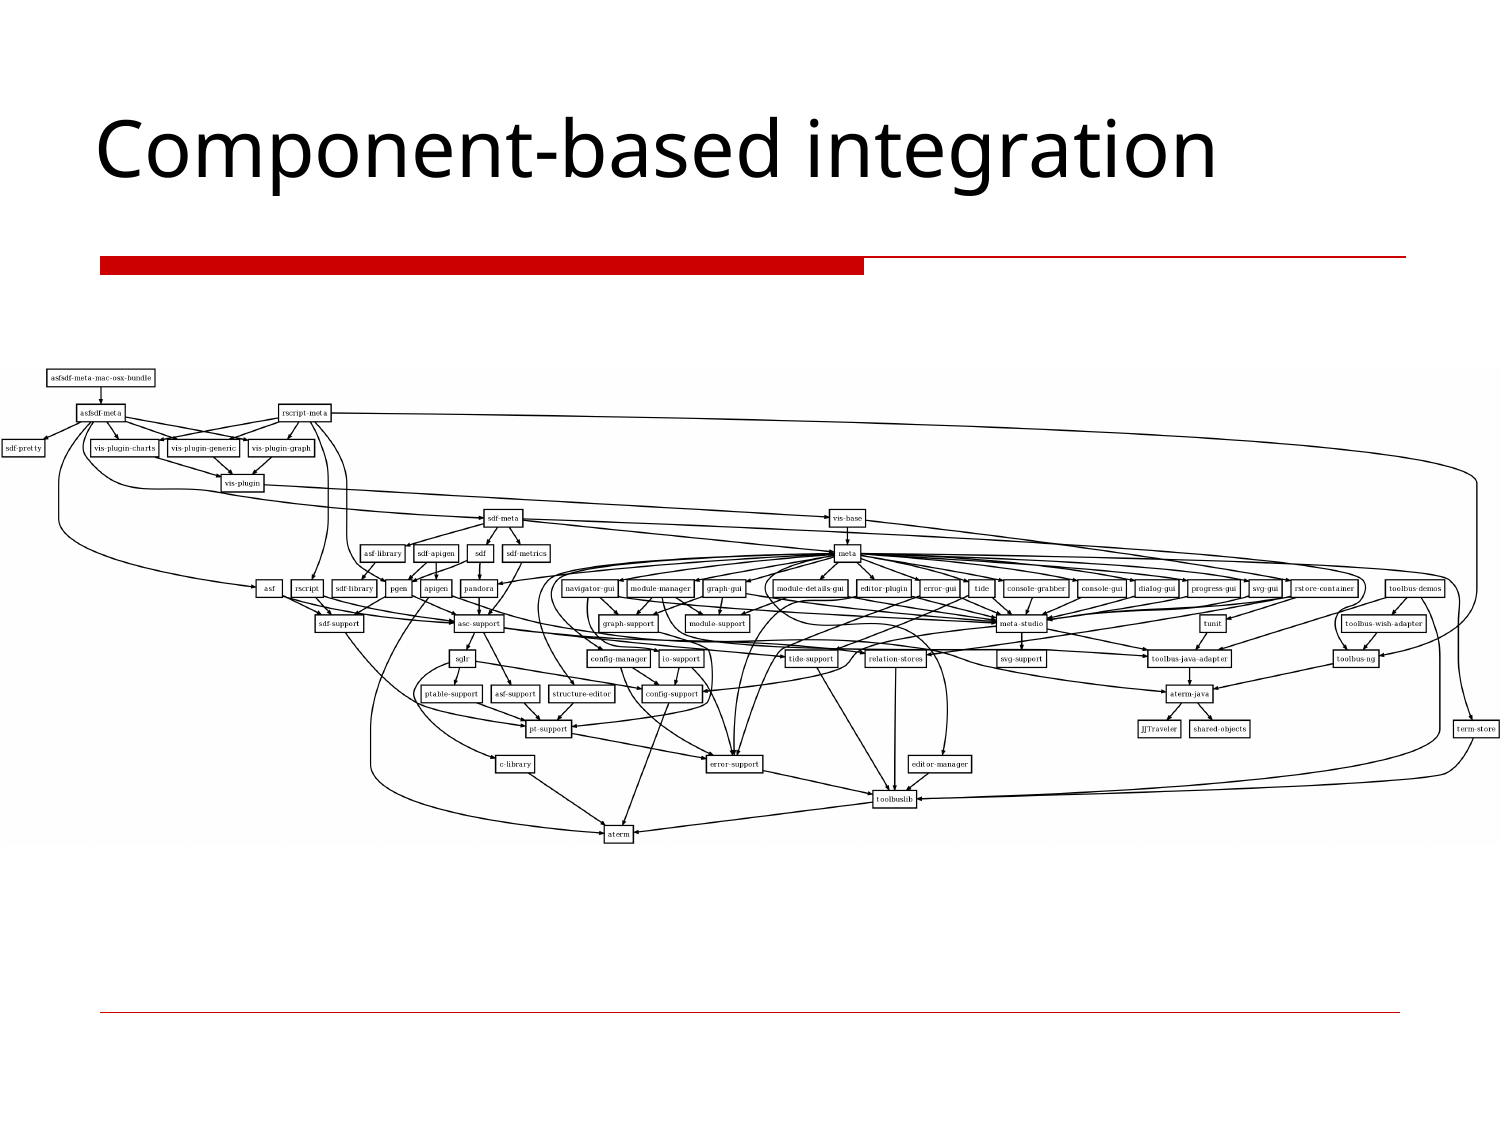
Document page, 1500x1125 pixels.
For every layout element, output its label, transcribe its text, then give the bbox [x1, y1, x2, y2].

title Component-based integration [94, 44, 1407, 250]
picture [0, 0, 1500, 1125]
